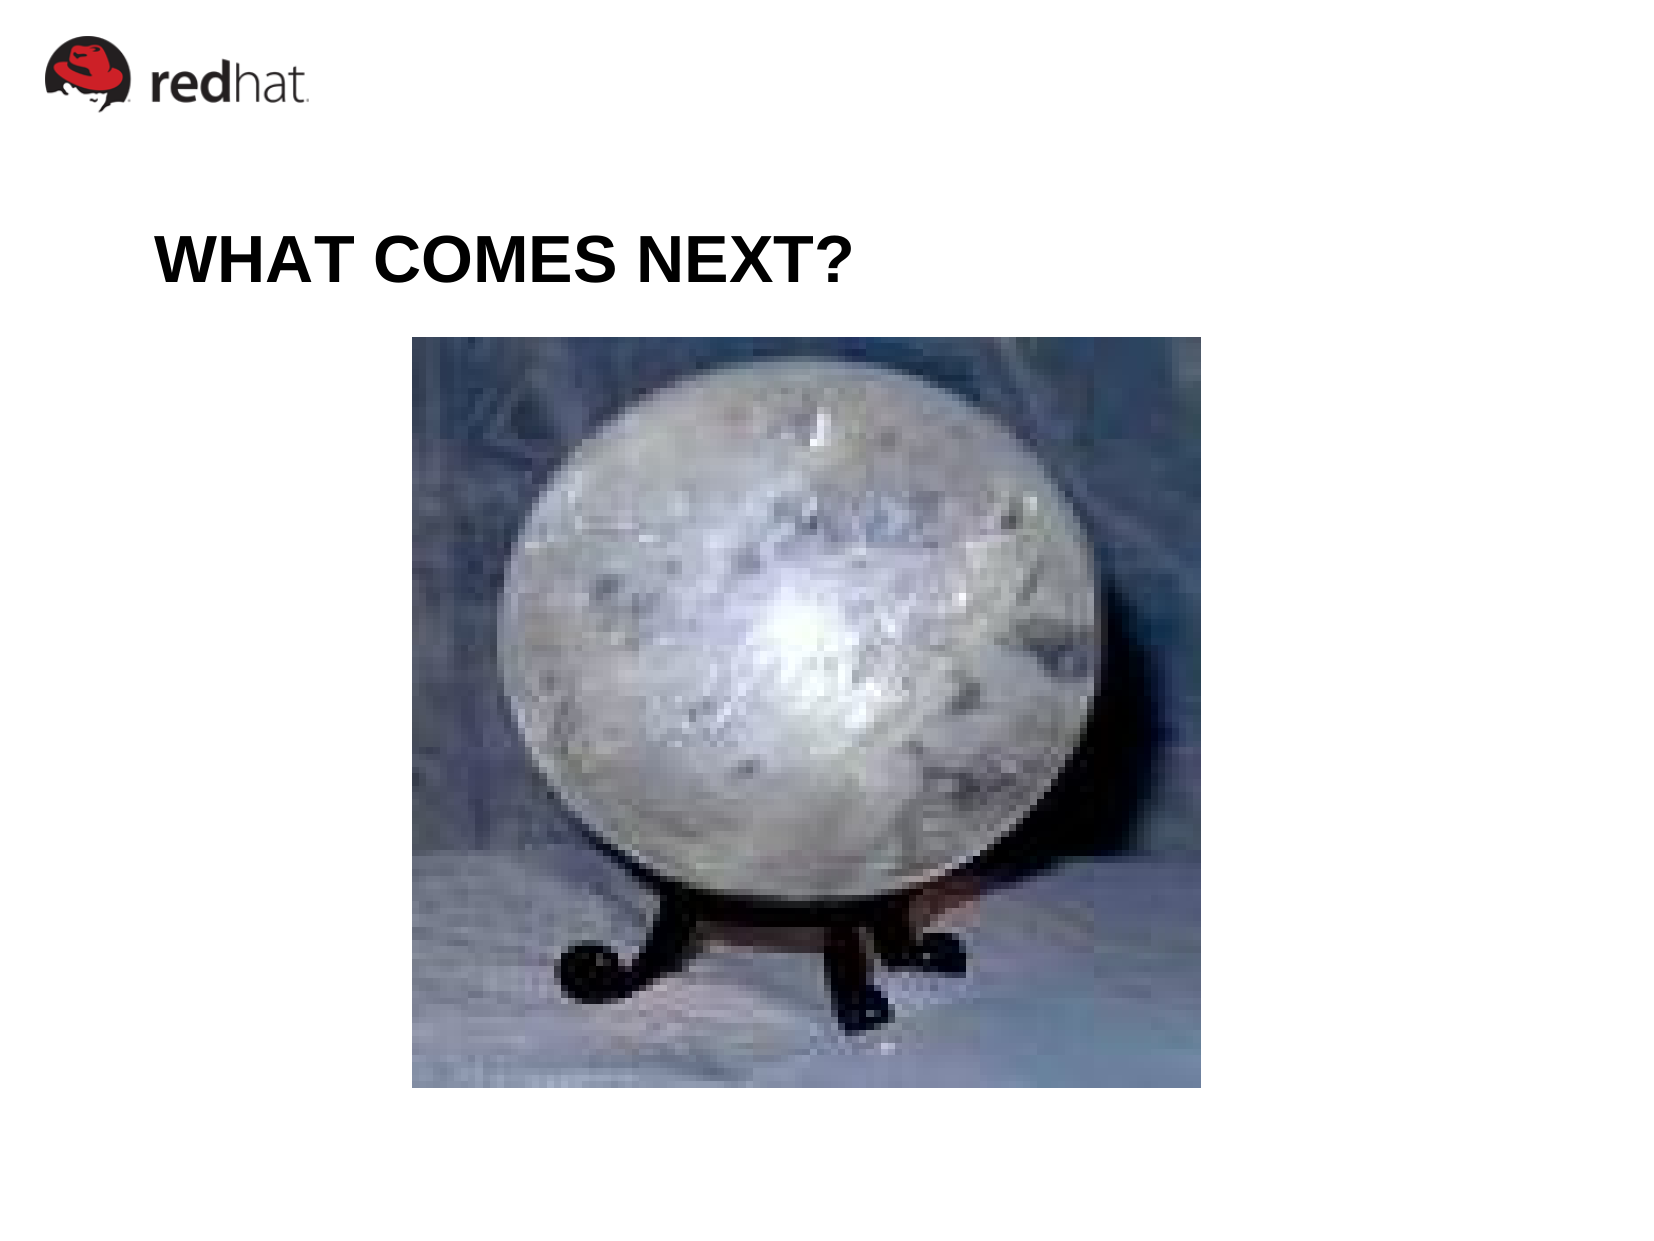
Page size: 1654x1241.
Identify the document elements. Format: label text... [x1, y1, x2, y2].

picture [412, 337, 1201, 1088]
picture [45, 36, 309, 122]
title WHAT COMES NEXT? [154, 224, 1501, 301]
